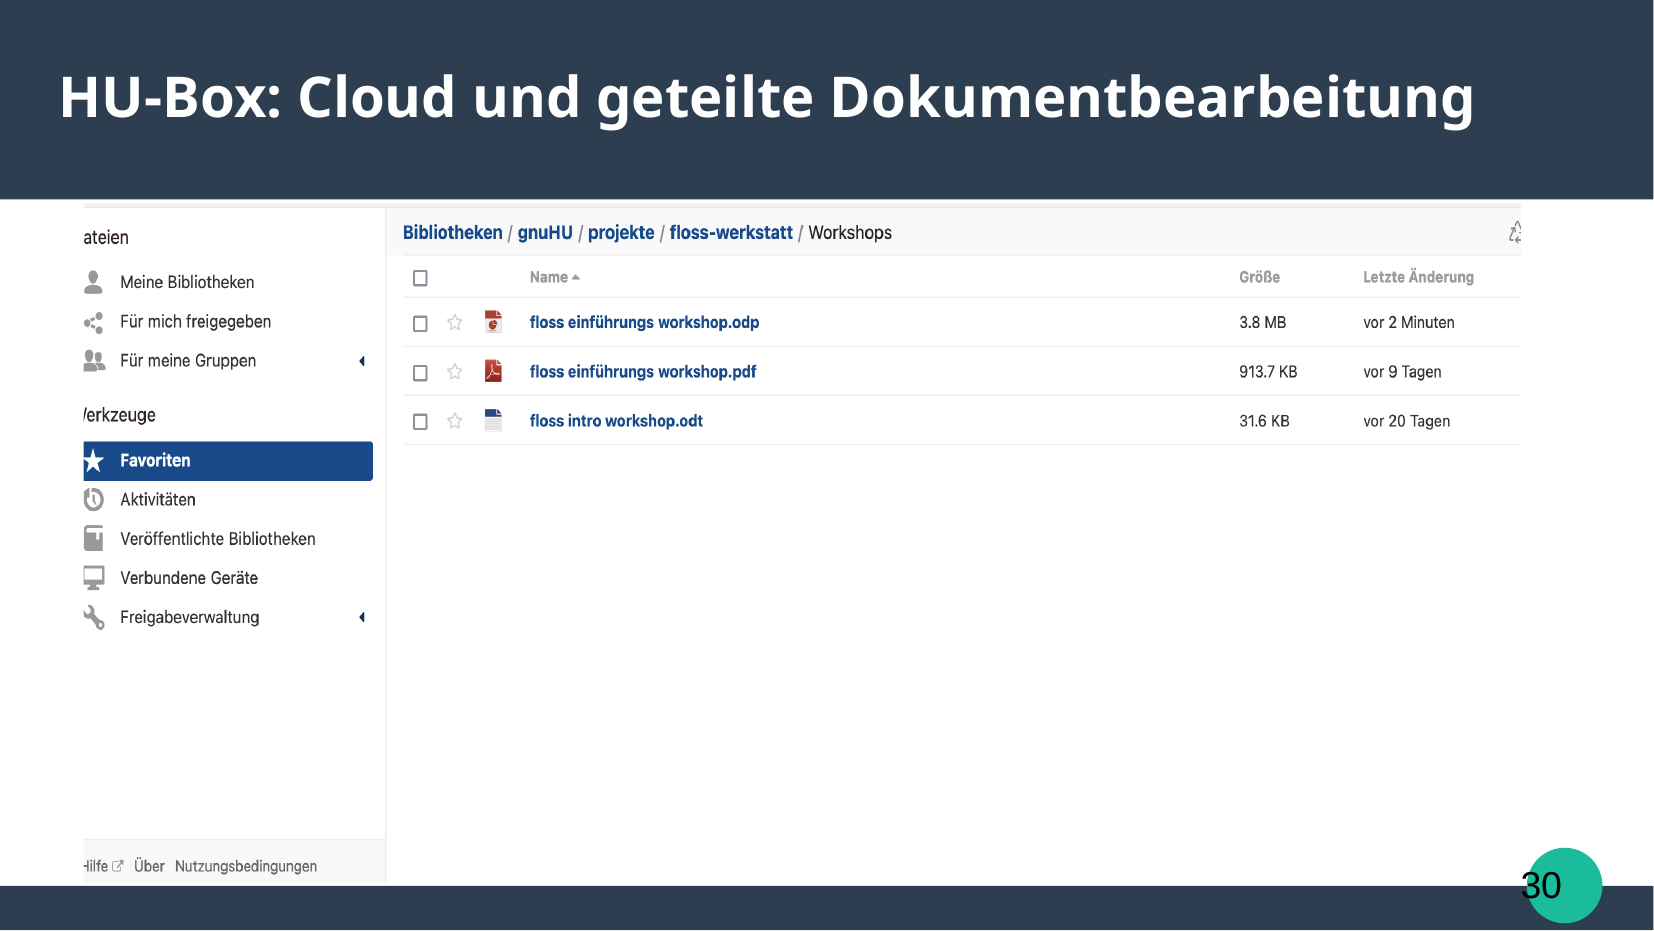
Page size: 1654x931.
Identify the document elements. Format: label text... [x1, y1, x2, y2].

picture [83, 203, 1521, 883]
title HU-Box: Cloud und geteilte Dokumentbearbeitung [59, 37, 1595, 155]
